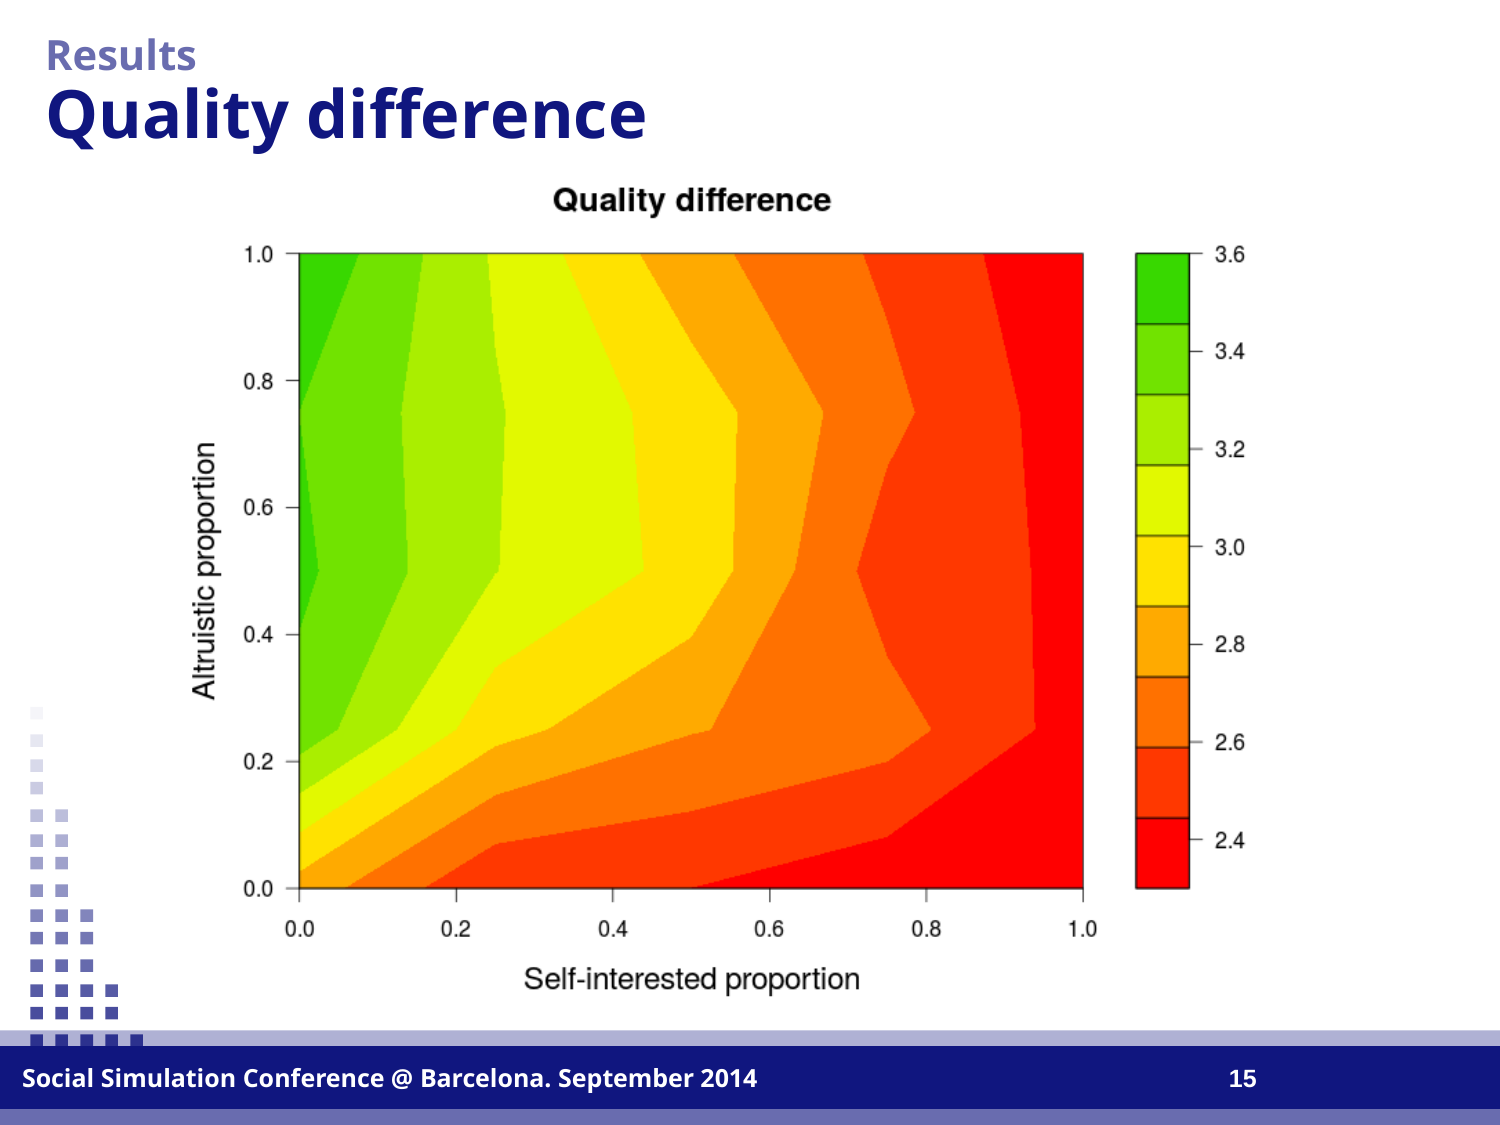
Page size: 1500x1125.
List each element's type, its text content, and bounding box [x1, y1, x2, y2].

text_box Results Quality difference [29, 25, 1459, 162]
picture [191, 162, 1298, 1024]
